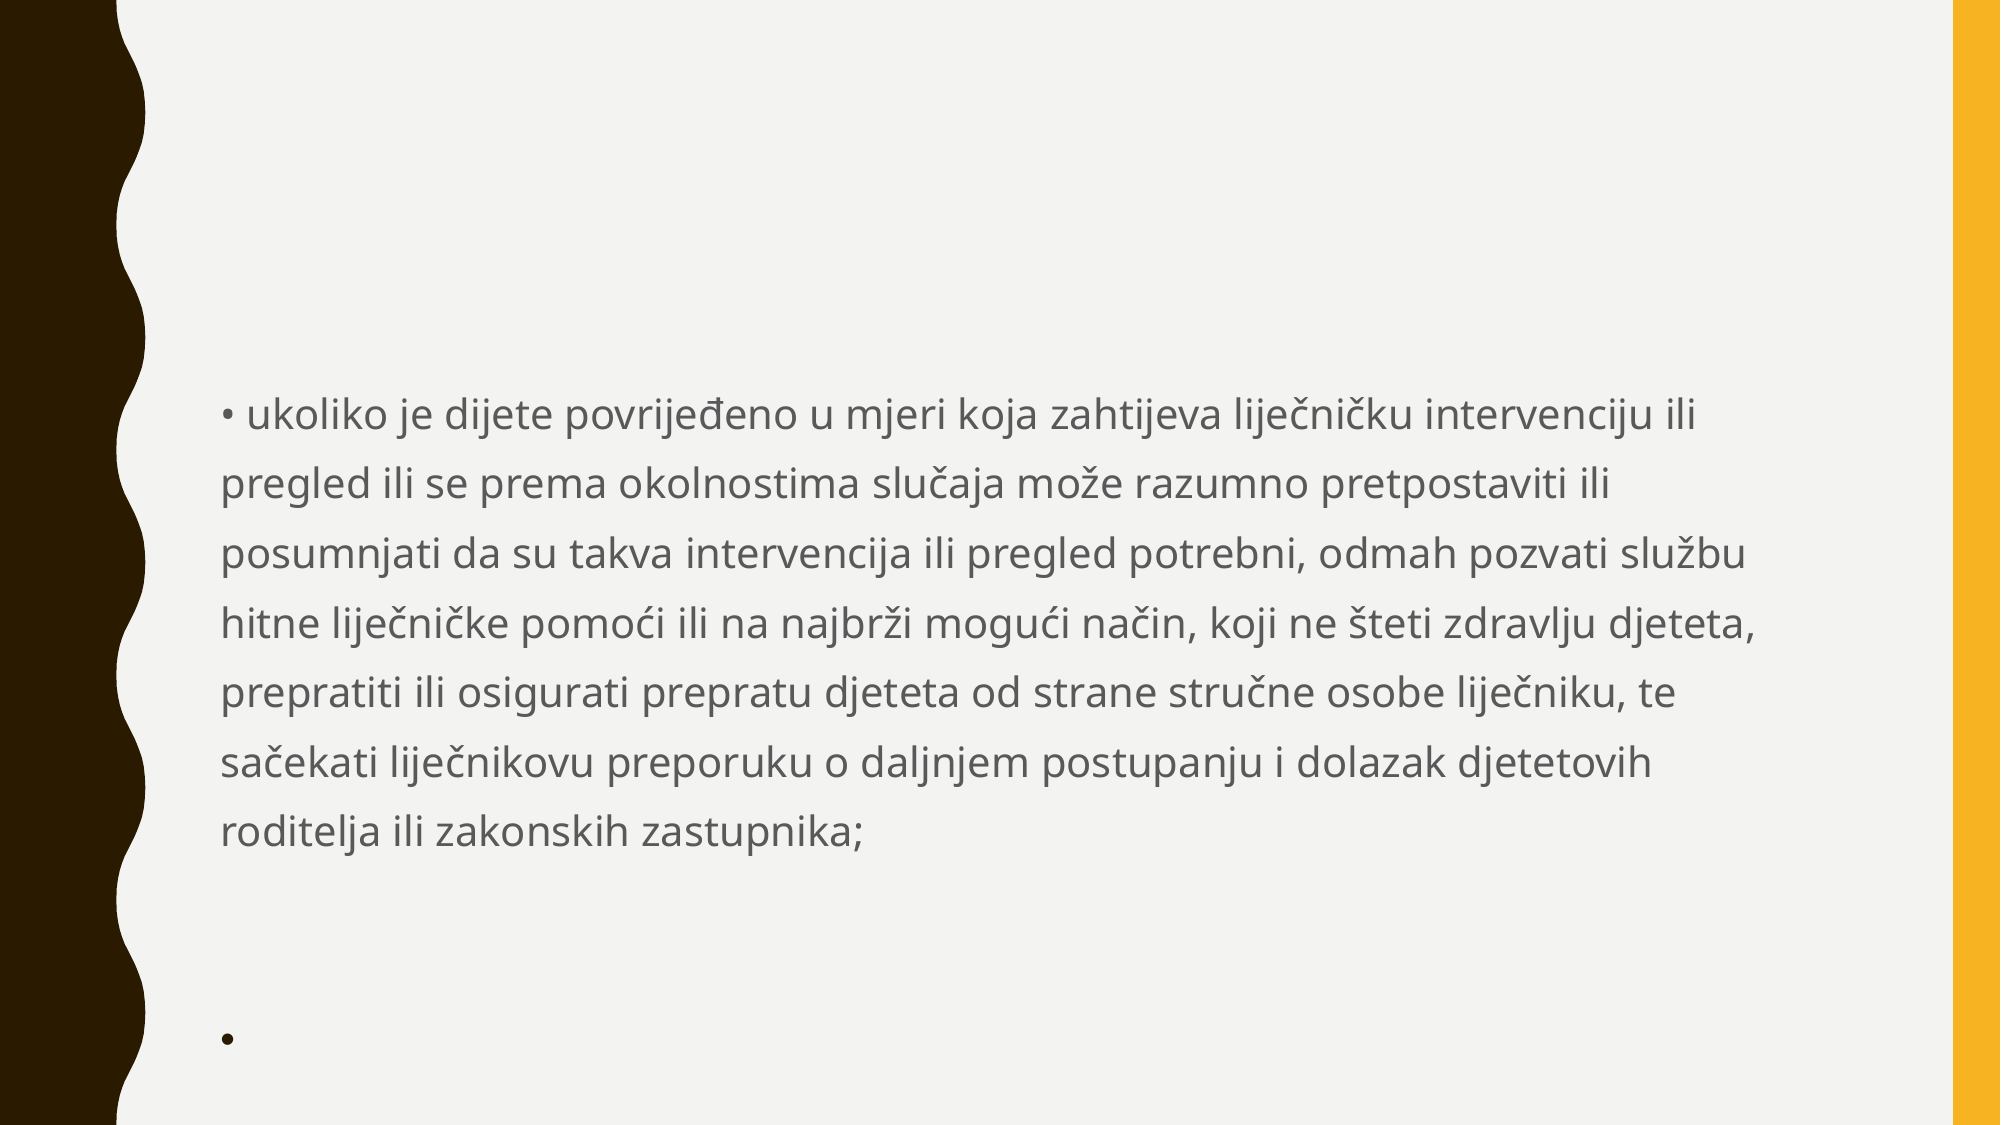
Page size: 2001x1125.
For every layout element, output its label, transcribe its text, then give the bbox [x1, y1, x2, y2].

list • ukoliko je dijete povrijeđeno u mjeri koja zahtijeva liječničku intervenciju ili pregled ili se prema okolnostima slučaja može razumno pretpostaviti ili posumnjati da su takva intervencija ili pregled potrebni, odmah pozvati službu hitne liječničke pomoći ili na najbrži mogući način, koji ne šteti zdravlju djeteta, prepratiti ili osigurati prepratu djeteta od strane stručne osobe liječniku, te sačekati liječnikovu preporuku o daljnjem postupanju i dolazak djetetovih roditelja ili zakonskih zastupnika; [205, 375, 1876, 965]
